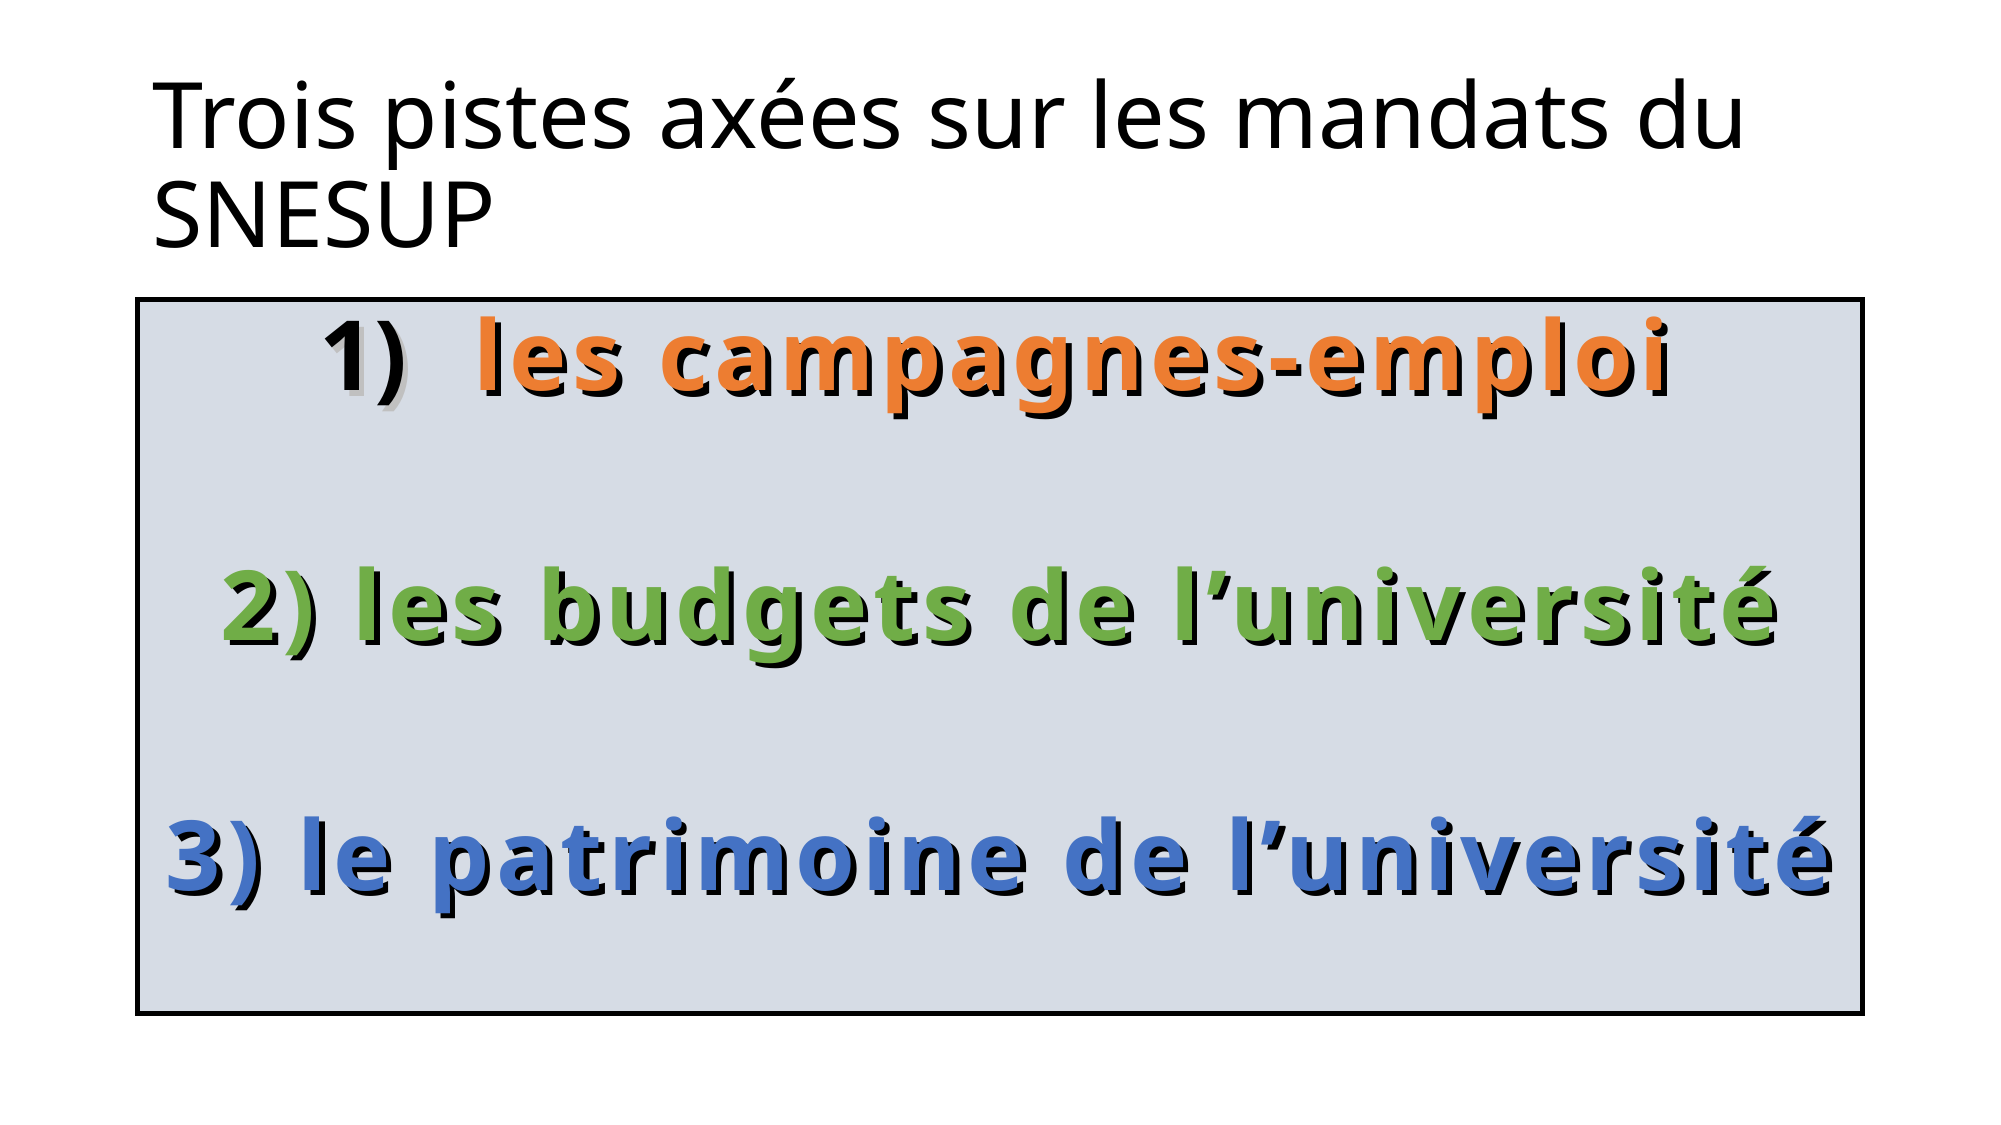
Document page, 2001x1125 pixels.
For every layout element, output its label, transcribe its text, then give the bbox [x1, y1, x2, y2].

title Trois pistes axées sur les mandats du SNESUP [137, 59, 1863, 278]
list les campagnes-emploi 2) les budgets de l’université 3) le patrimoine de l’université [137, 299, 1863, 1014]
